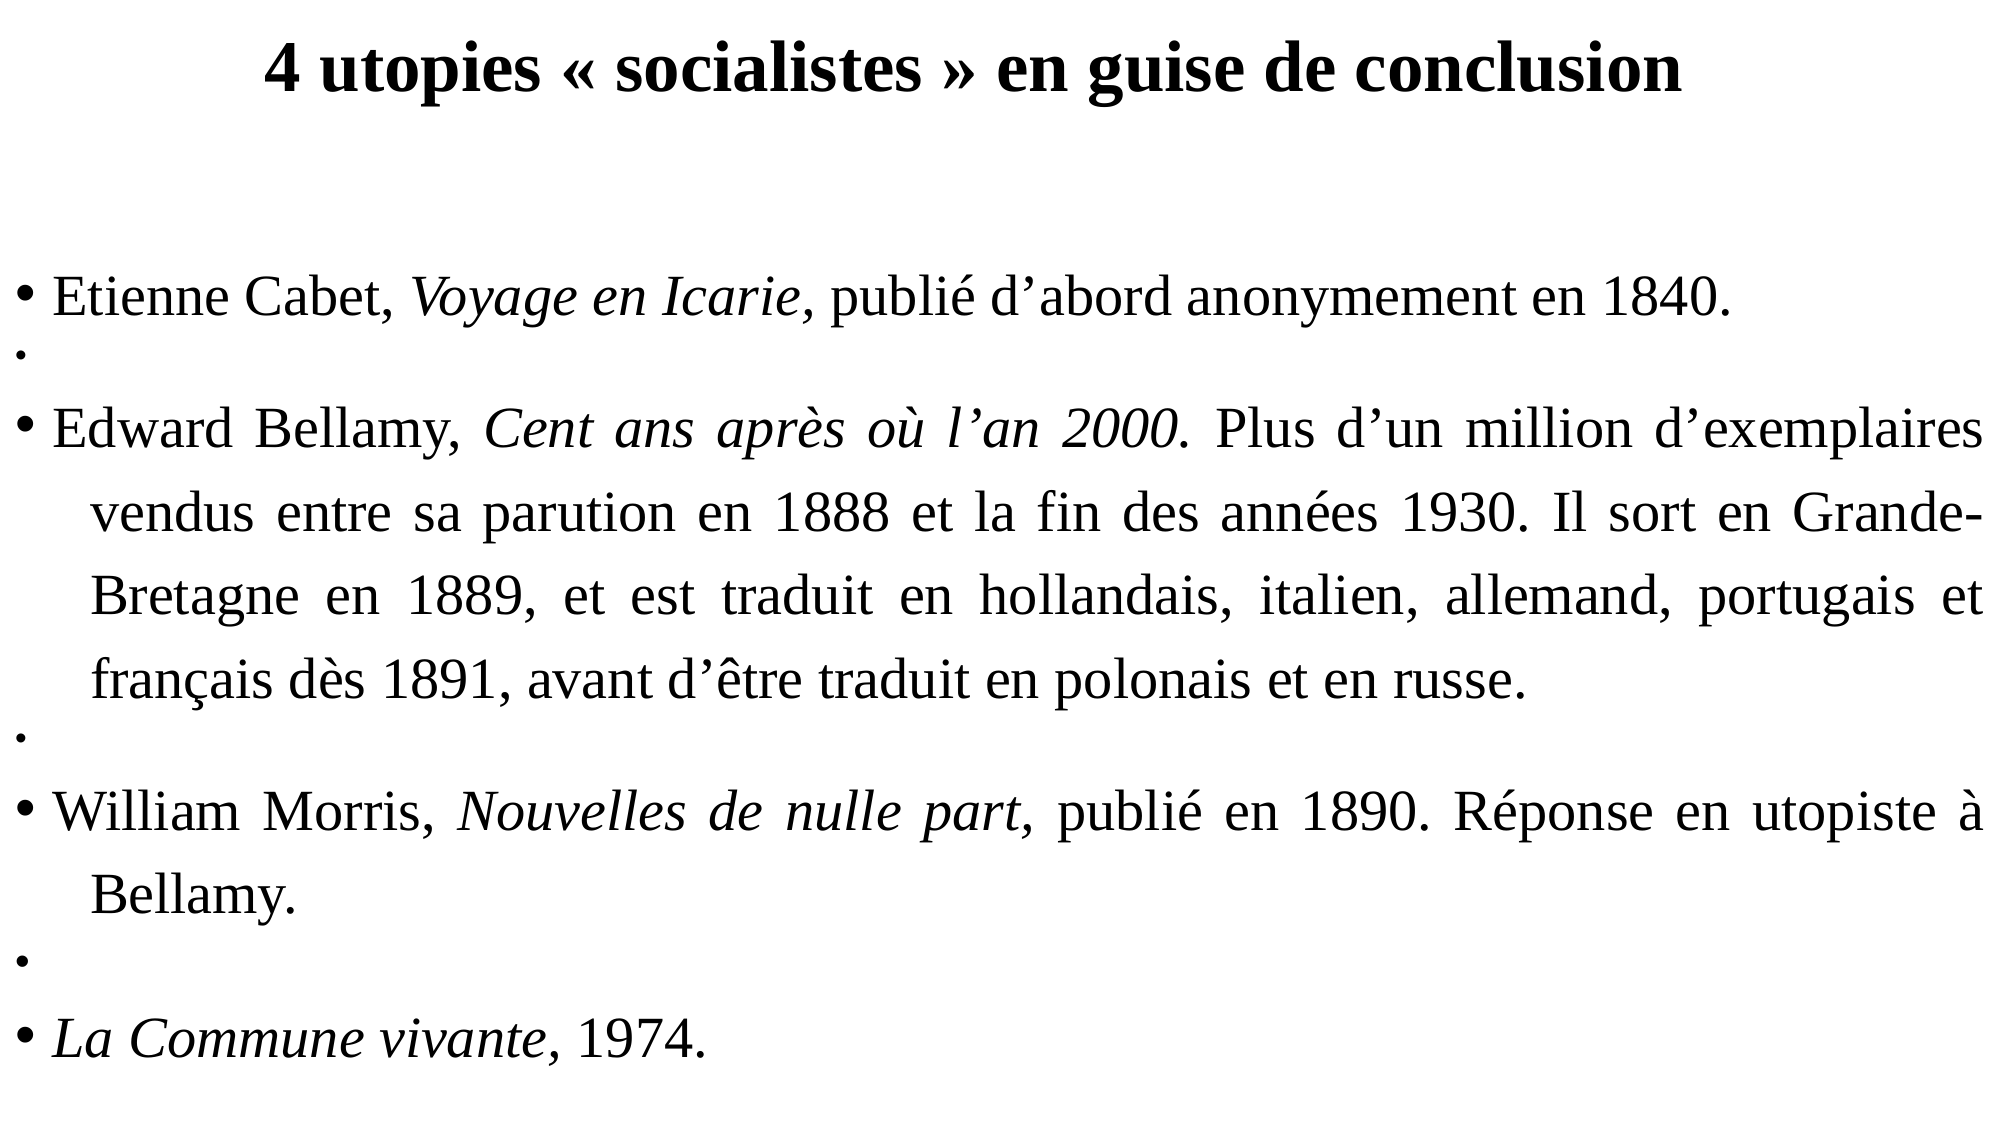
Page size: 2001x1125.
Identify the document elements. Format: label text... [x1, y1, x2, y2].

list Etienne Cabet, Voyage en Icarie, publié d’abord anonymement en 1840. Edward Bellamy, Cent ans après où l’an 2000. Plus d’un million d’exemplaires vendus entre sa parution en 1888 et la fin des années 1930. Il sort en Grande-Bretagne en 1889, et est traduit en hollandais, italien, allemand, portugais et français dès 1891, avant d’être traduit en polonais et en russe. William Morris, Nouvelles de nulle part, publié en 1890. Réponse en utopiste à Bellamy. La Commune vivante, 1974. [0, 235, 2000, 1125]
title 4 utopies « socialistes » en guise de conclusion [249, 0, 1750, 135]
